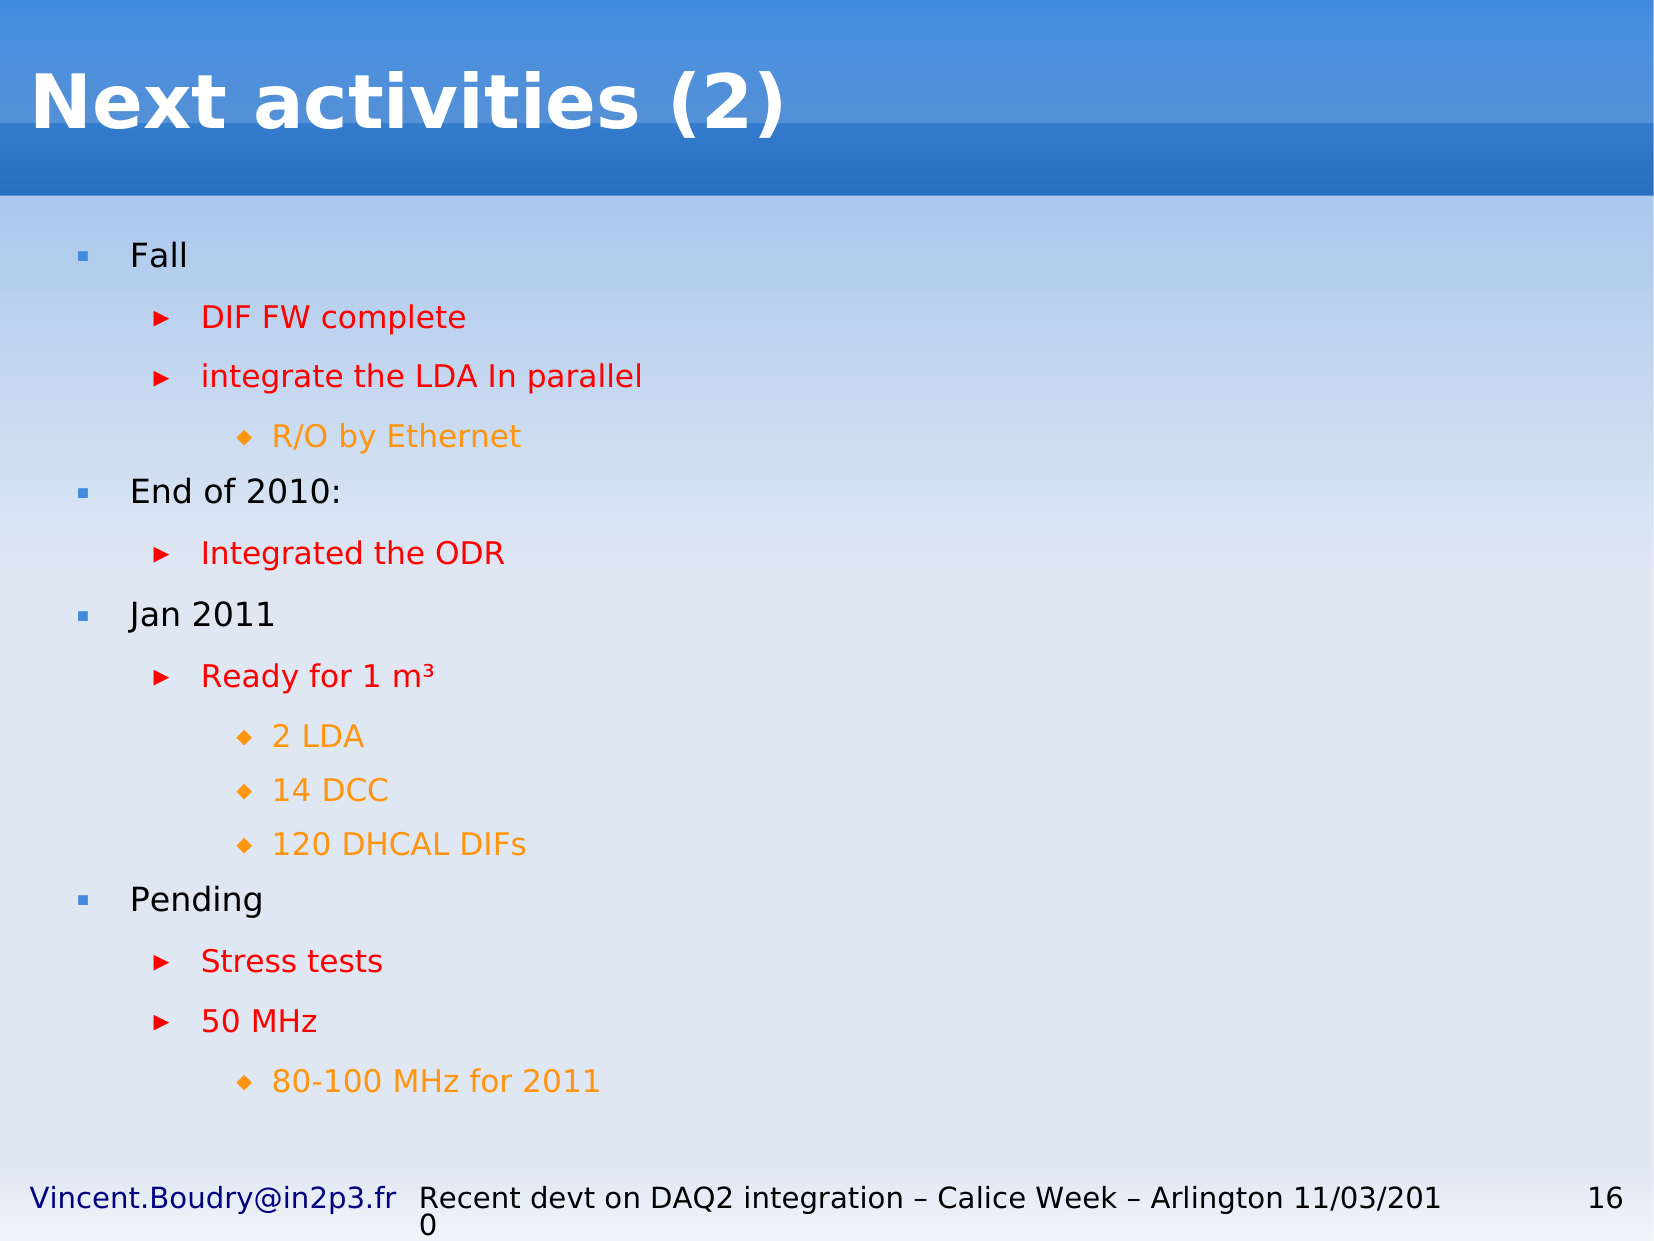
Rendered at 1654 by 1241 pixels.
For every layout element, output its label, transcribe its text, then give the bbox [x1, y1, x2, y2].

picture [0, 0, 1654, 1241]
list Fall DIF FW complete integrate the LDA In parallel R/O by Ethernet End of 2010: Integrated the ODR Jan 2011 Ready for 1 m³ 2 LDA 14 DCC 120 DHCAL DIFs Pending Stress tests 50 MHz 80-100 MHz for 2011 [59, 236, 1595, 1137]
title Next activities (2) [29, 7, 1654, 200]
